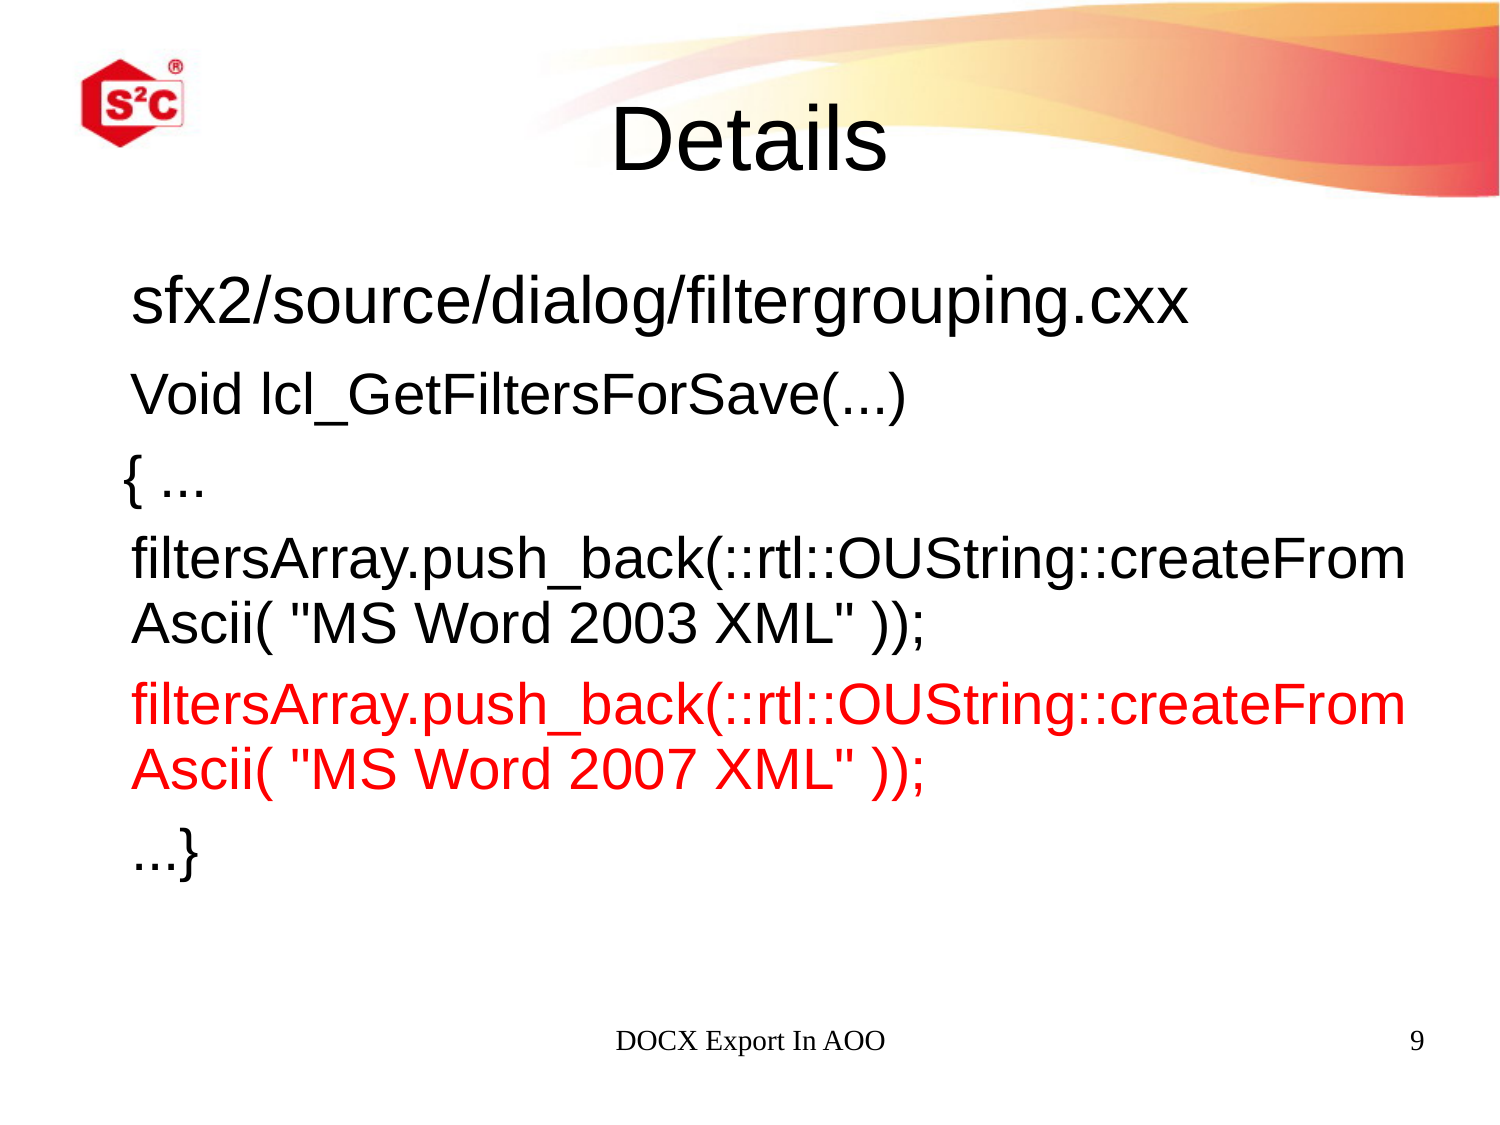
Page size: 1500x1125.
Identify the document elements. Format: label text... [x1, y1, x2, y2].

picture [0, 0, 1500, 1125]
list sfx2/source/dialog/filtergrouping.cxx Void lcl_GetFiltersForSave(...) { ... filtersArray.push_back(::rtl::OUString::createFromAscii( "MS Word 2003 XML" )); filtersArray.push_back(::rtl::OUString::createFromAscii( "MS Word 2007 XML" )); ...} [75, 263, 1425, 1006]
title Details [75, 44, 1425, 233]
